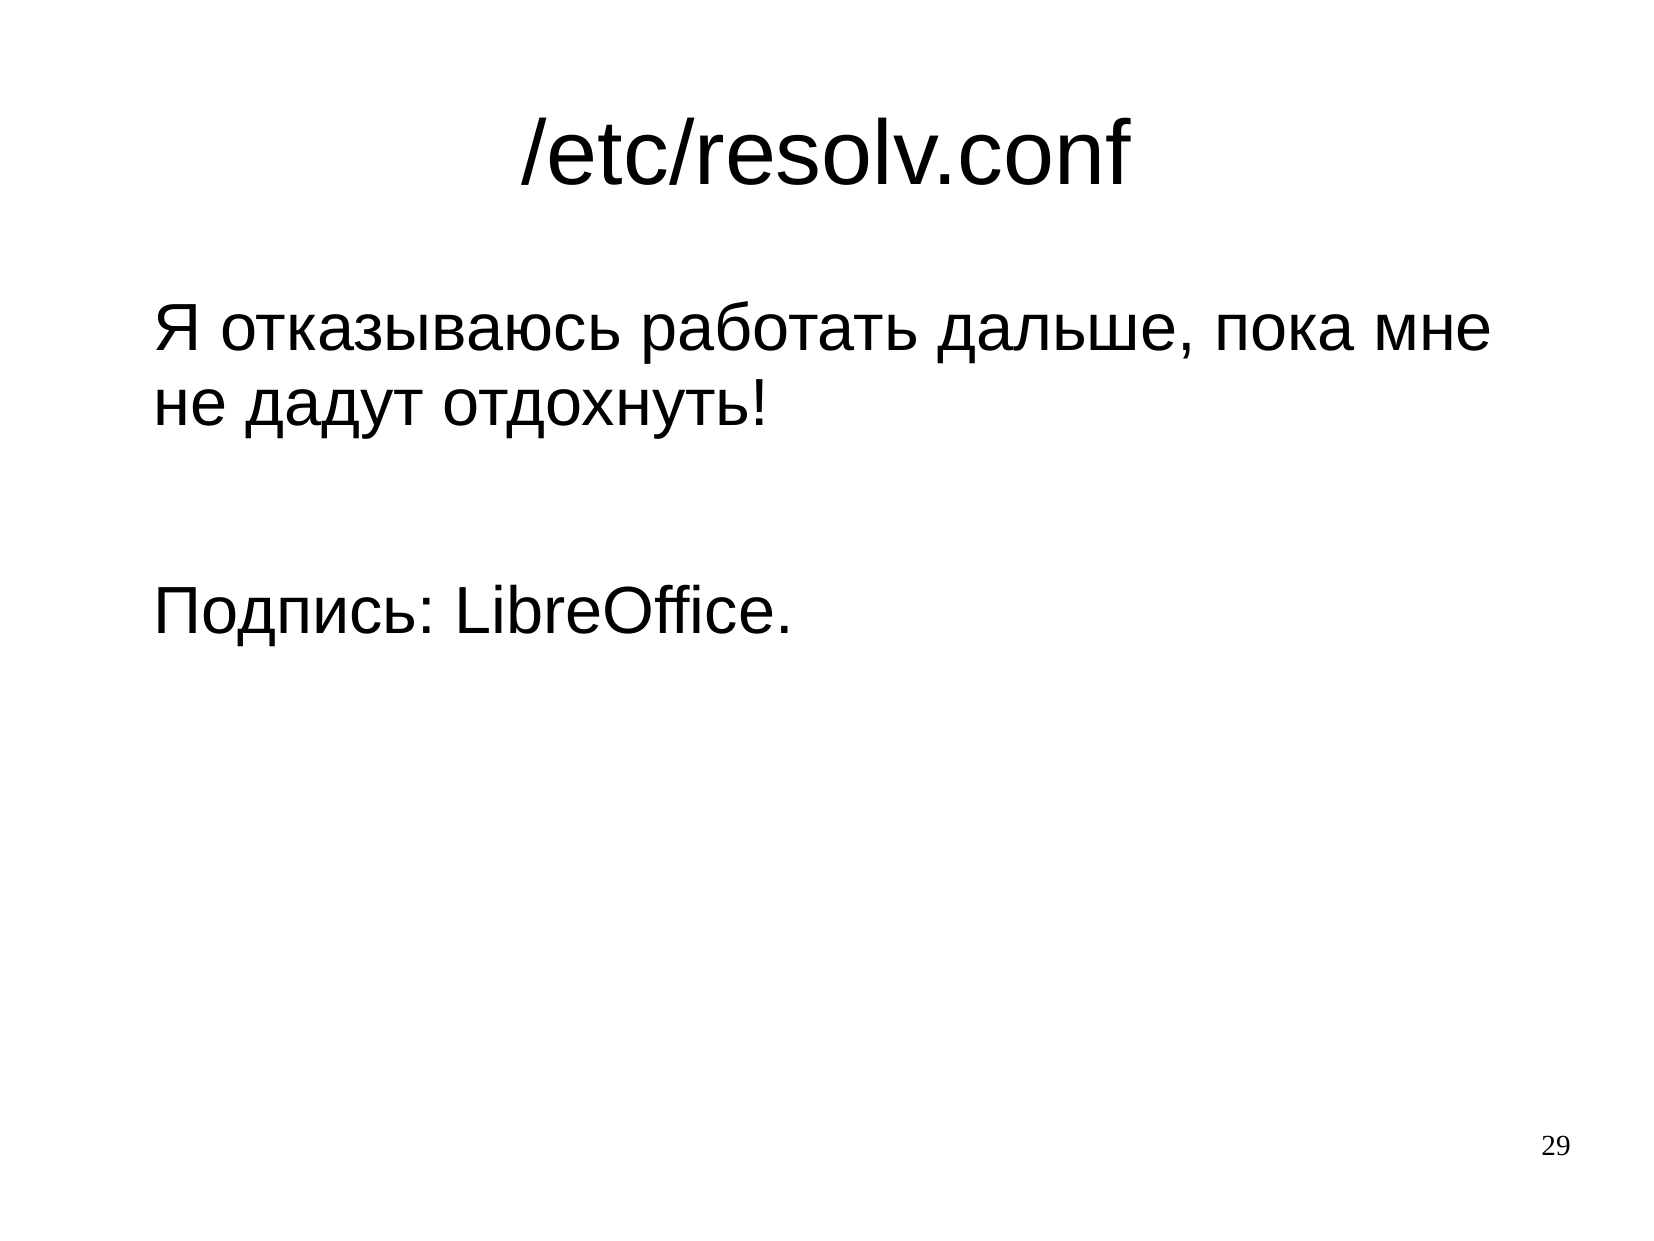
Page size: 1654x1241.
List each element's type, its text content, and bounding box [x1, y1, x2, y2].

title /etc/resolv.conf [82, 49, 1571, 257]
list Я отказываюсь работать дальше, пока мне не дадут отдохнуть! Подпись: LibreOffice. [82, 290, 1571, 1109]
